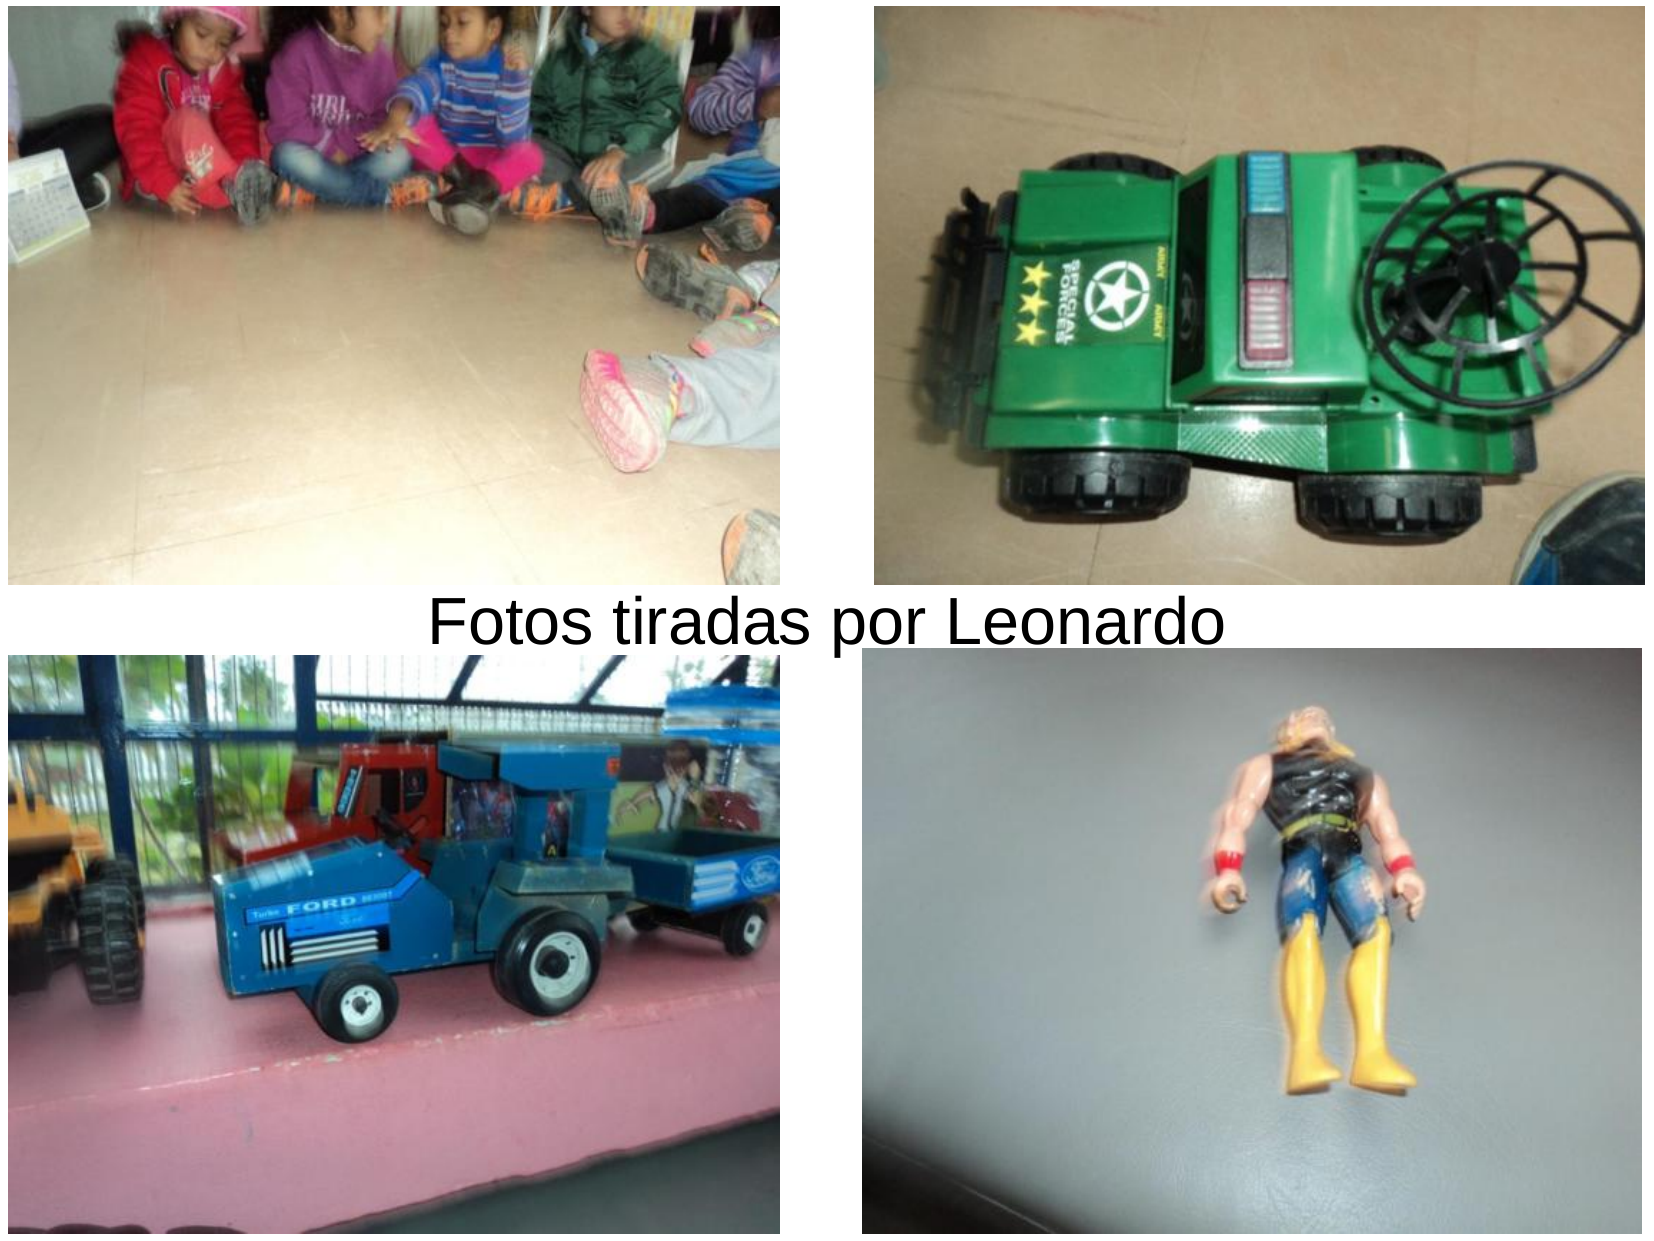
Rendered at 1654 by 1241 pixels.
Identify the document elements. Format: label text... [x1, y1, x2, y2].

picture [8, 6, 780, 585]
picture [862, 648, 1642, 1234]
picture [874, 6, 1645, 585]
picture [8, 655, 780, 1234]
text_box Fotos tiradas por Leonardo [83, 509, 1572, 734]
